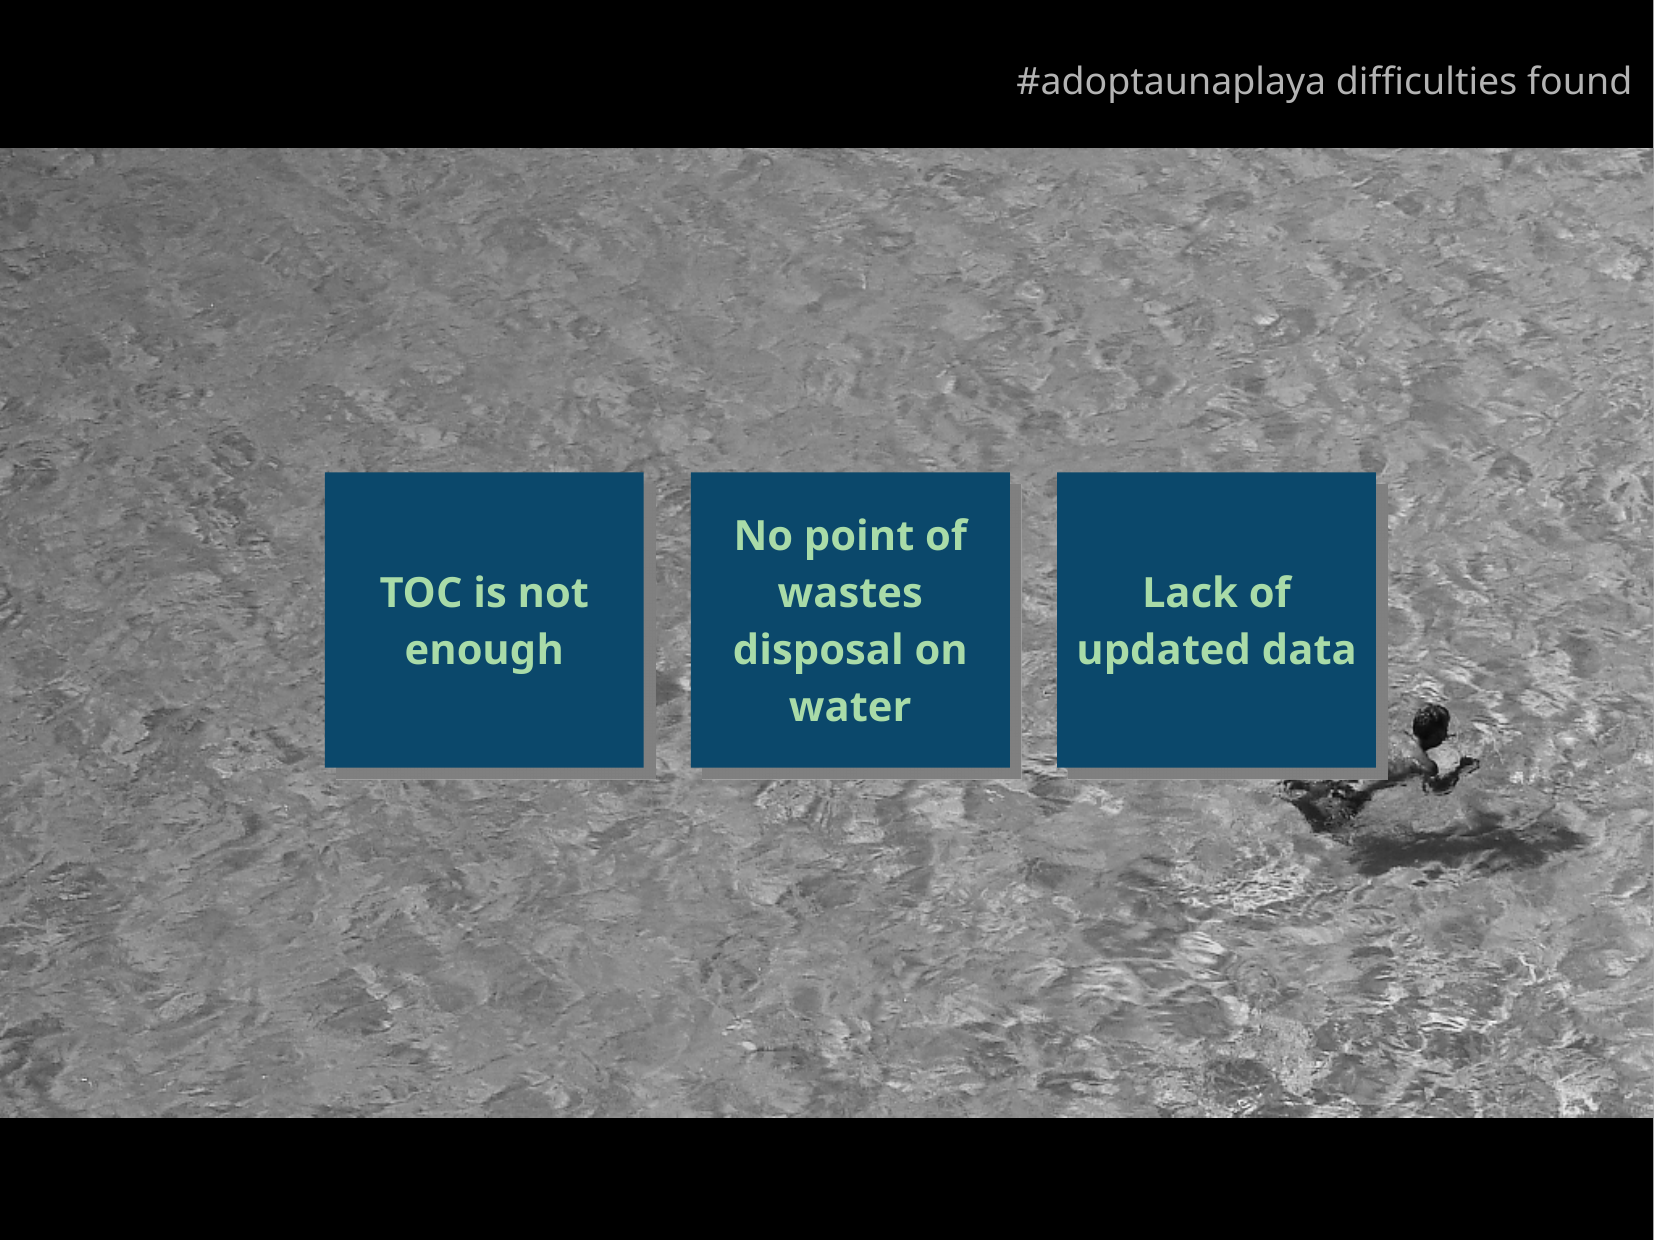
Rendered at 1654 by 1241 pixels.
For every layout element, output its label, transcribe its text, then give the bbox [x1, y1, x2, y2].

text_box #adoptaunaplaya difficulties found [70, 47, 1648, 107]
text_box TOC is not enough [324, 472, 644, 768]
text_box No point of wastes disposal on water [690, 472, 1010, 768]
text_box Lack of updated data [1057, 472, 1376, 768]
picture [0, 148, 1654, 1118]
